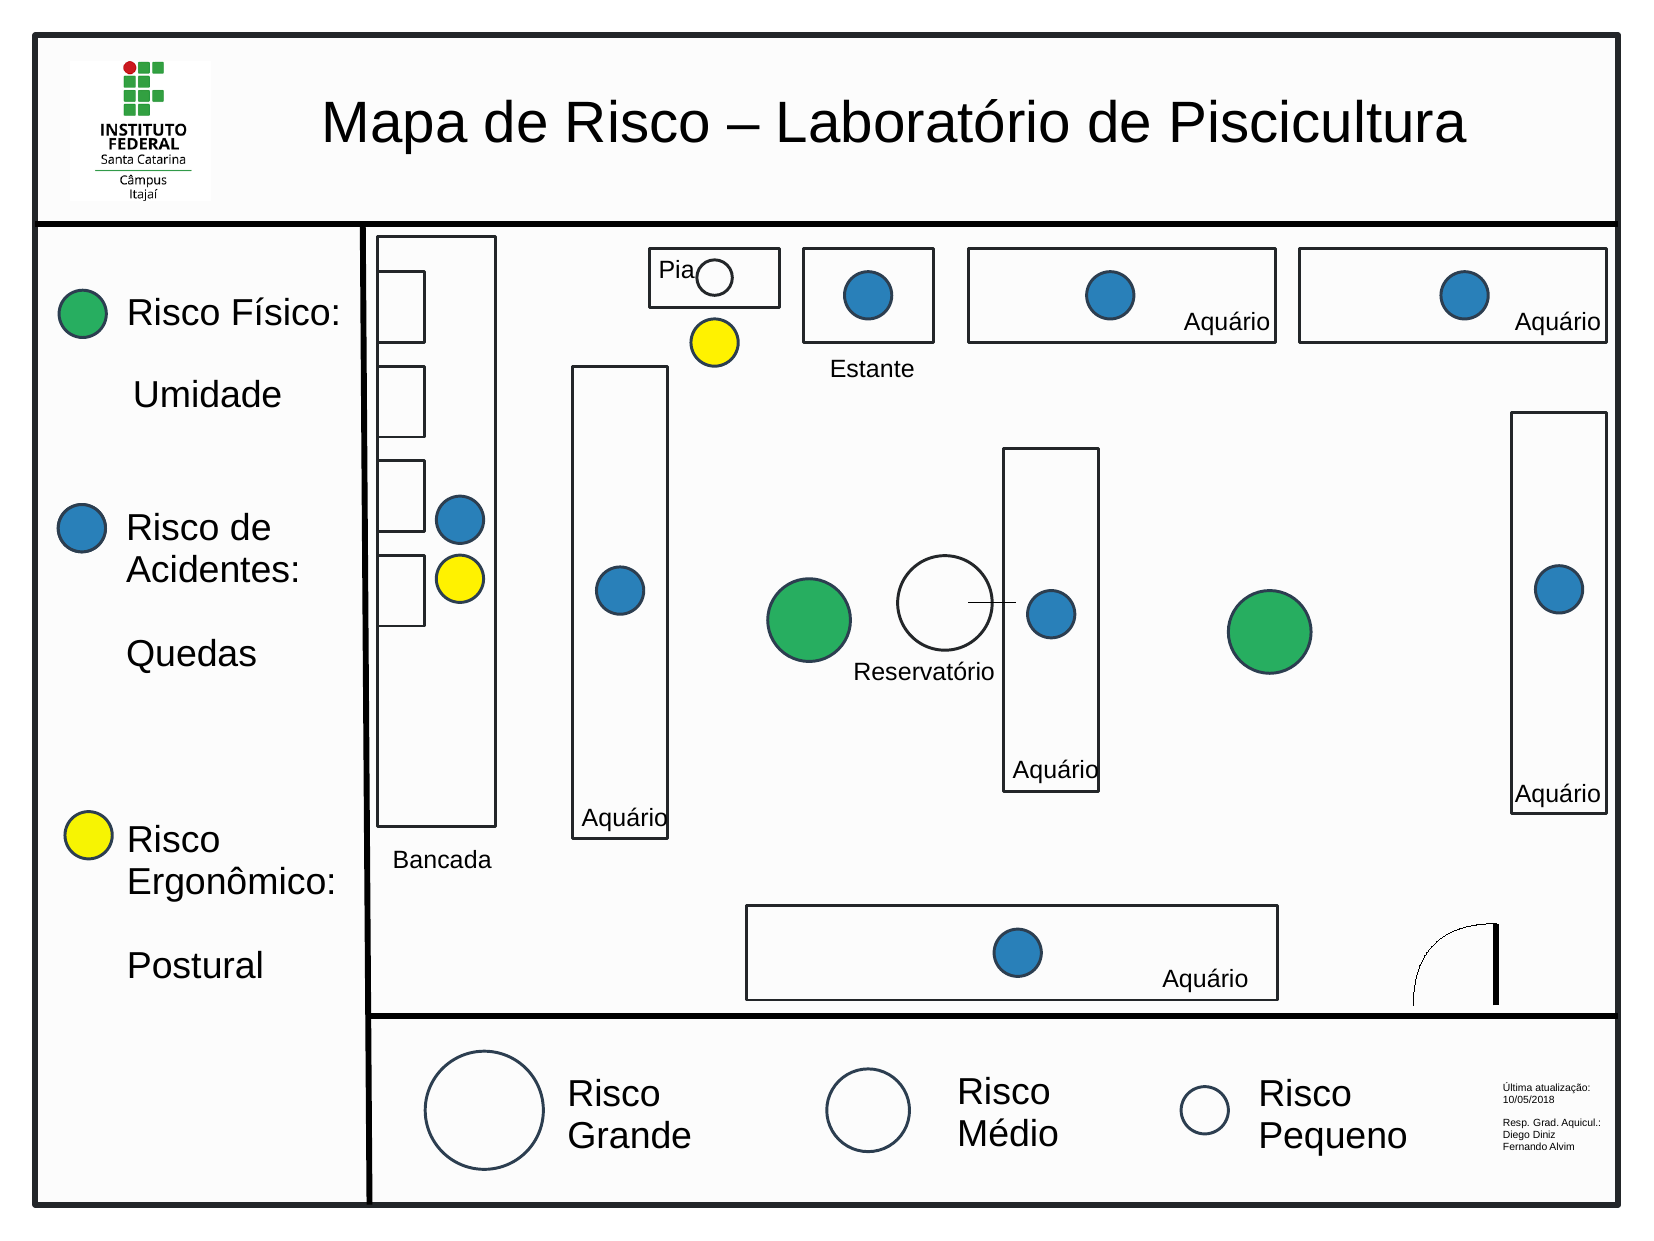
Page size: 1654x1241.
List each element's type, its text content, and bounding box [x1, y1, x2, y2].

text_box Aquário [1500, 299, 1630, 343]
text_box Umidade [118, 366, 331, 423]
text_box Aquário [1147, 957, 1278, 1000]
text_box Mapa de Risco – Laboratório de Piscicultura [307, 82, 1489, 163]
text_box Aquário [998, 748, 1128, 792]
text_box Risco Ergonômico: Postural [112, 811, 363, 993]
text_box Risco Pequeno [1243, 1065, 1495, 1205]
text_box [35, 227, 366, 1205]
text_box Reservatório [838, 650, 1028, 721]
text_box Estante [814, 347, 945, 390]
text_box Aquário [1169, 299, 1300, 343]
text_box Risco de Acidentes: Quedas [111, 498, 362, 680]
text_box Risco Grande [552, 1065, 804, 1205]
text_box Pia [643, 248, 774, 291]
text_box Risco Físico: [112, 284, 363, 383]
text_box [35, 35, 1619, 1205]
text_box Risco Médio [942, 1062, 1193, 1203]
text_box Última atualização: 10/05/2018 Resp. Grad. Aquicul.: Diego Diniz Fernando Alvim [1488, 1074, 1654, 1241]
picture [70, 61, 211, 201]
text_box Aquário [566, 796, 697, 839]
text_box Aquário [1500, 772, 1630, 815]
text_box Bancada [377, 838, 508, 882]
